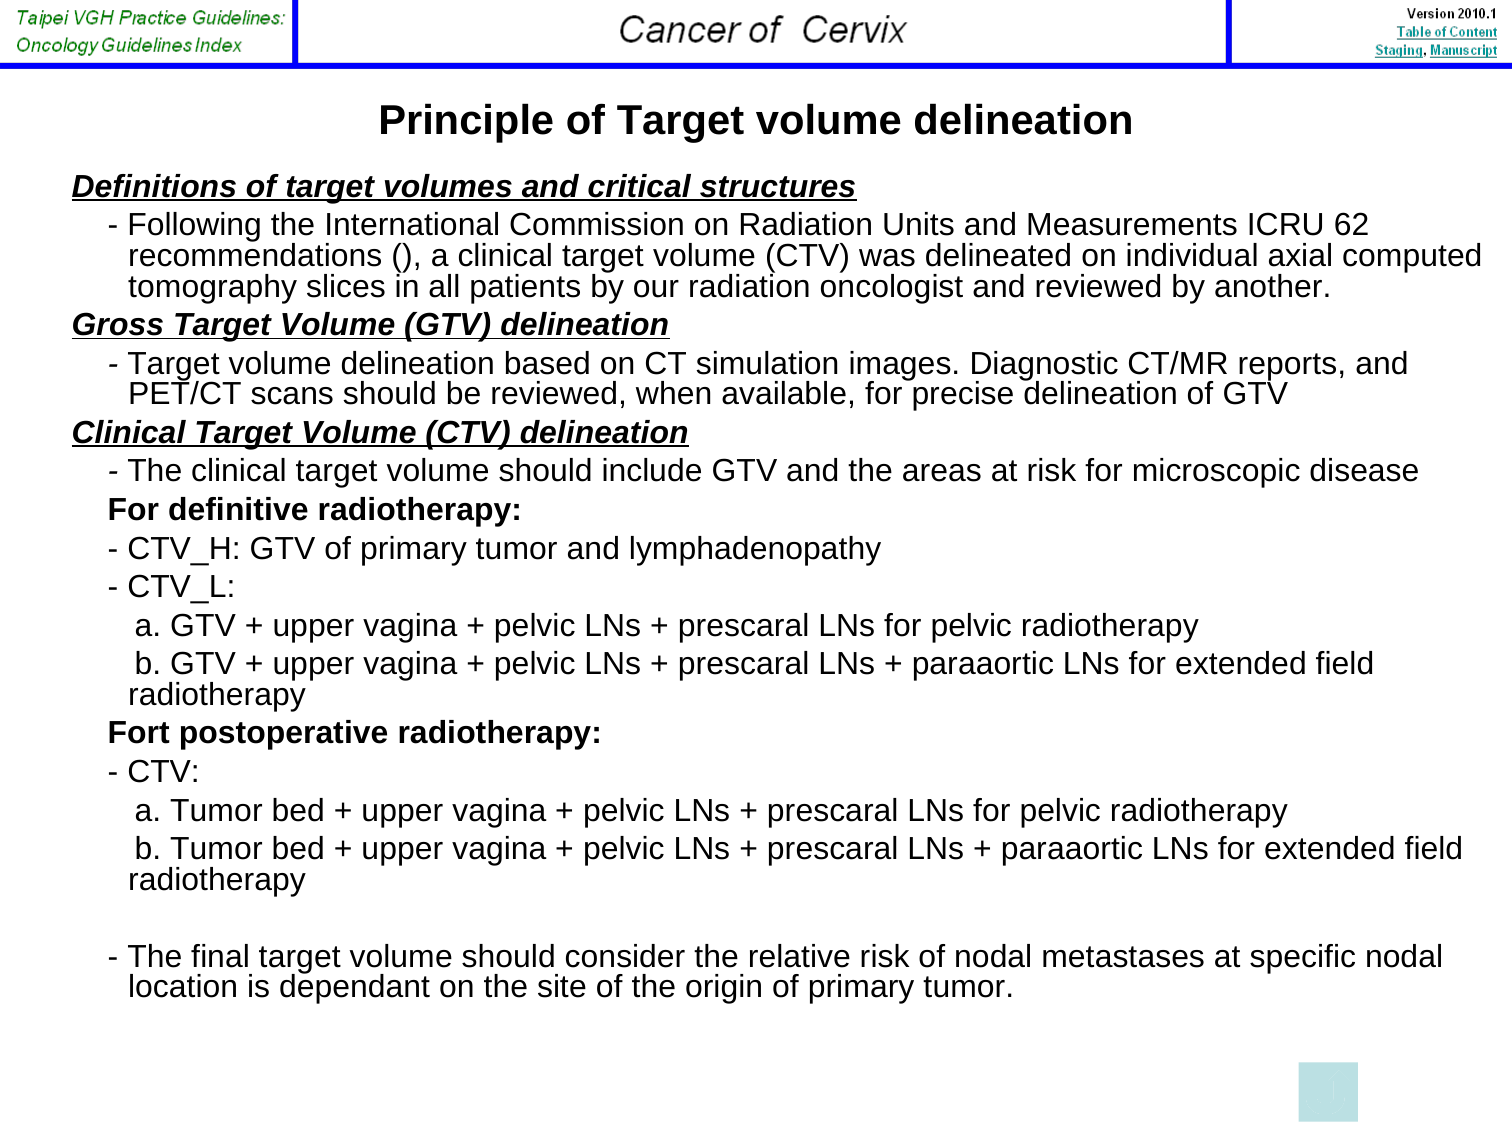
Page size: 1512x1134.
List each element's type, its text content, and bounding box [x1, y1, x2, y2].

title Principle of Target volume delineation [0, 70, 1512, 165]
list Definitions of target volumes and critical structures - Following the International Commission on Radiation Units and Measurements ICRU 62 recommendations (), a clinical target volume (CTV) was delineated on individual axial computed tomography slices in all patients by our radiation oncologist and reviewed by another. Gross Target Volume (GTV) delineation - Target volume delineation based on CT simulation images. Diagnostic CT/MR reports, and PET/CT scans should be reviewed, when available, for precise delineation of GTV Clinical Target Volume (CTV) delineation - The clinical target volume should include GTV and the areas at risk for microscopic disease For definitive radiotherapy: - CTV_H: GTV of primary tumor and lymphadenopathy - CTV_L: a. GTV + upper vagina + pelvic LNs + prescaral LNs for pelvic radiotherapy b. GTV + upper vagina + pelvic LNs + prescaral LNs + paraaortic LNs for extended field radiotherapy Fort postoperative radiotherapy: - CTV: a. Tumor bed + upper vagina + pelvic LNs + prescaral LNs for pelvic radiotherapy b. Tumor bed + upper vagina + pelvic LNs + prescaral LNs + paraaortic LNs for extended field radiotherapy - The final target volume should consider the relative risk of nodal metastases at specific nodal location is dependant on the site of the origin of primary tumor. [0, 165, 1512, 1052]
